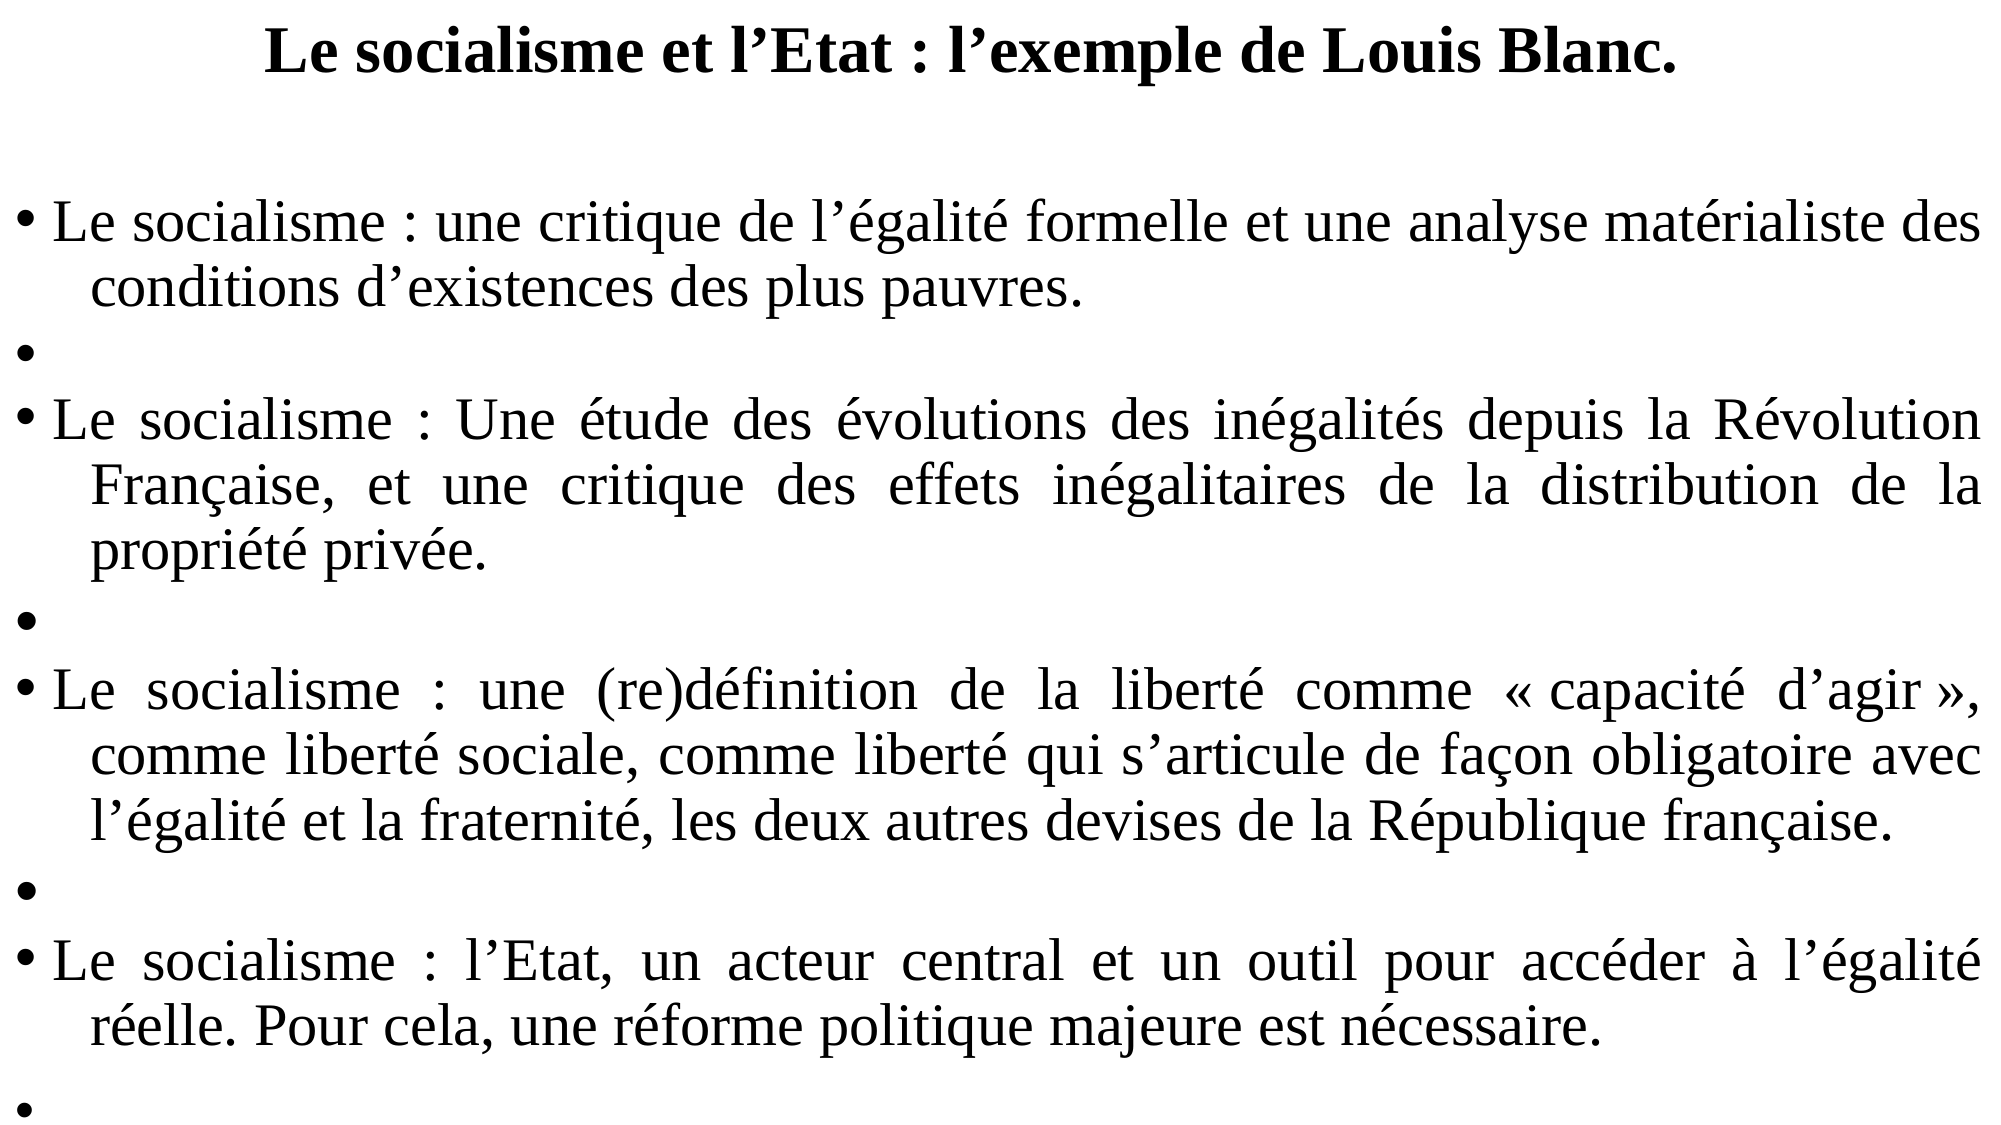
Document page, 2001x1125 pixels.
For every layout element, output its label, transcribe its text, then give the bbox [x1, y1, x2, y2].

title Le socialisme et l’Etat : l’exemple de Louis Blanc. [249, 0, 1750, 102]
list Le socialisme : une critique de l’égalité formelle et une analyse matérialiste des conditions d’existences des plus pauvres. Le socialisme : Une étude des évolutions des inégalités depuis la Révolution Française, et une critique des effets inégalitaires de la distribution de la propriété privée. Le socialisme : une (re)définition de la liberté comme « capacité d’agir », comme liberté sociale, comme liberté qui s’articule de façon obligatoire avec l’égalité et la fraternité, les deux autres devises de la République française. Le socialisme : l’Etat, un acteur central et un outil pour accéder à l’égalité réelle. Pour cela, une réforme politique majeure est nécessaire. [0, 181, 2000, 1125]
